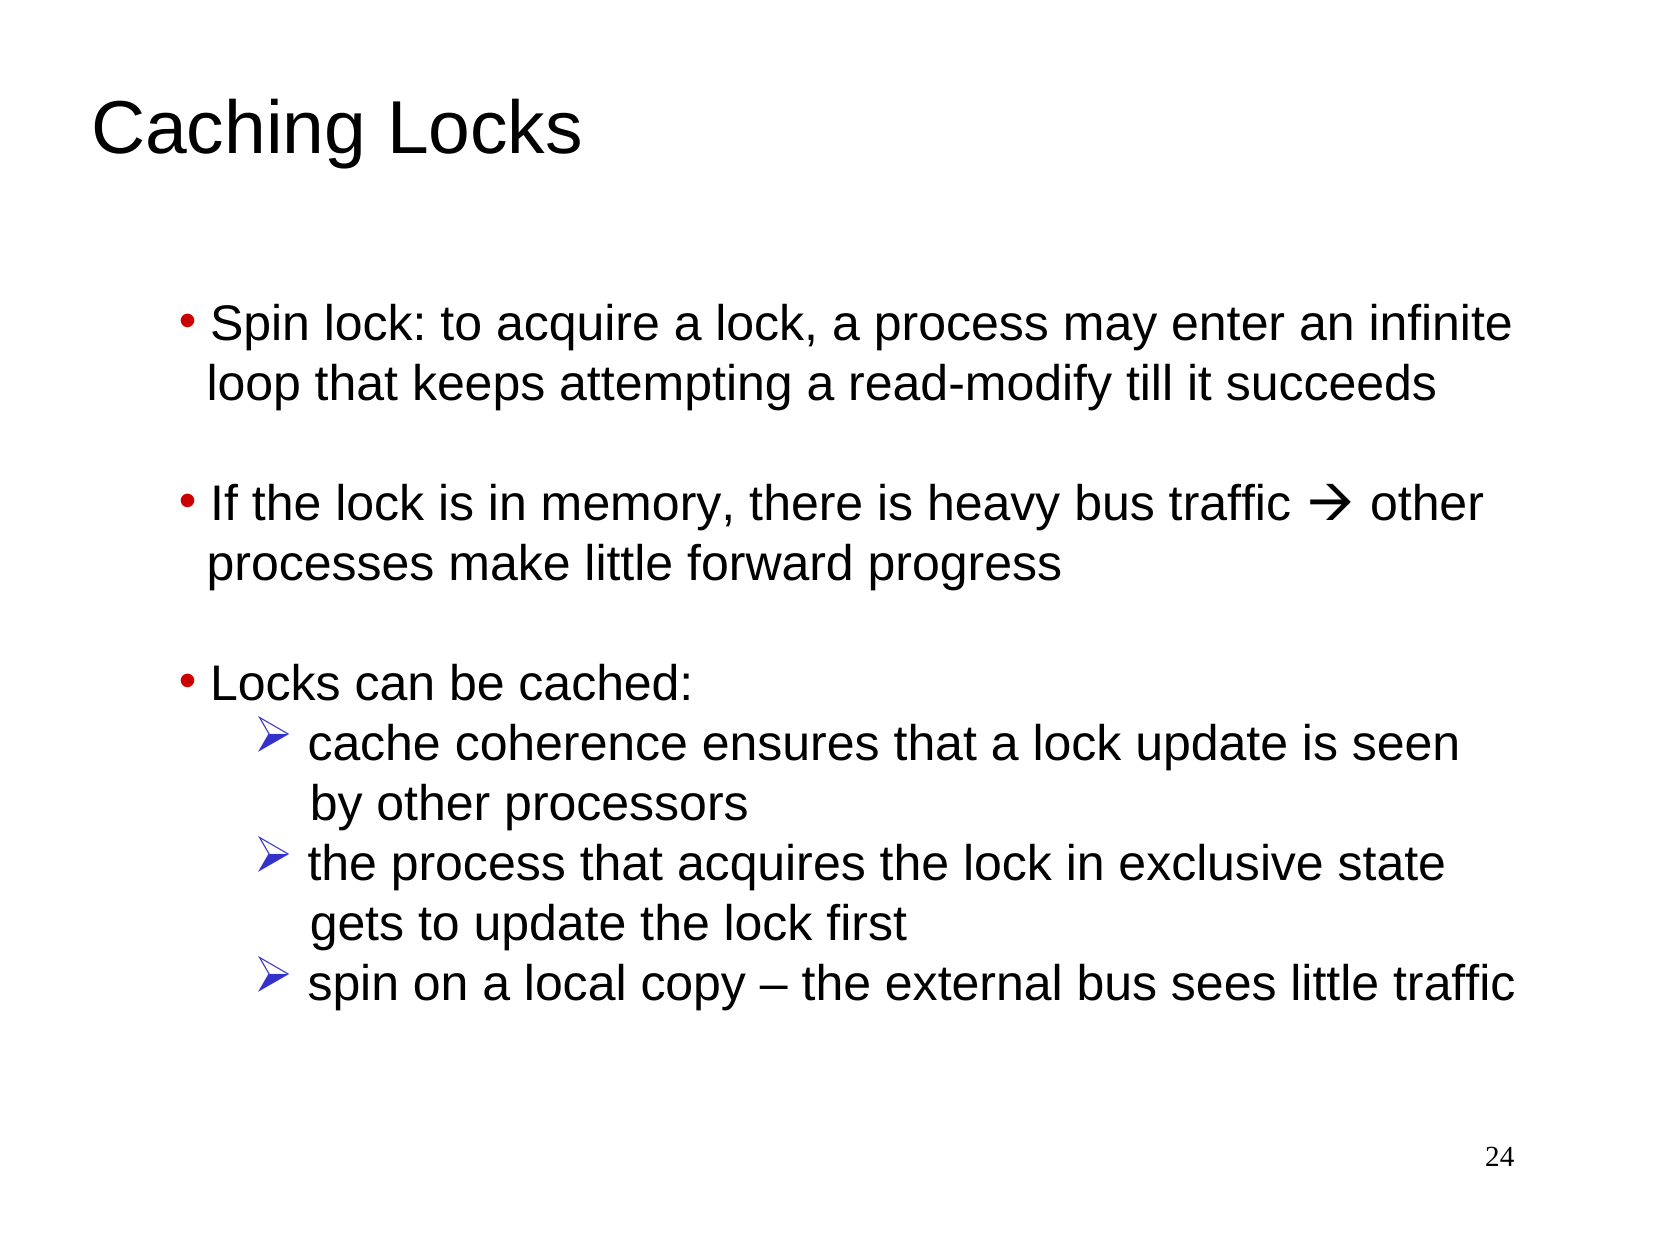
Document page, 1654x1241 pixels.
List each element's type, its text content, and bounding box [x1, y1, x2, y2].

text_box Caching Locks [76, 71, 599, 177]
text_box <number> [1185, 1129, 1530, 1213]
text_box Spin lock: to acquire a lock, a process may enter an infinite loop that keeps attempting a read-modify till it succeeds If the lock is in memory, there is heavy bus traffic  other processes make little forward progress Locks can be cached: cache coherence ensures that a lock update is seen by other processors the process that acquires the lock in exclusive state gets to update the lock first spin on a local copy – the external bus sees little traffic [163, 282, 1532, 1019]
